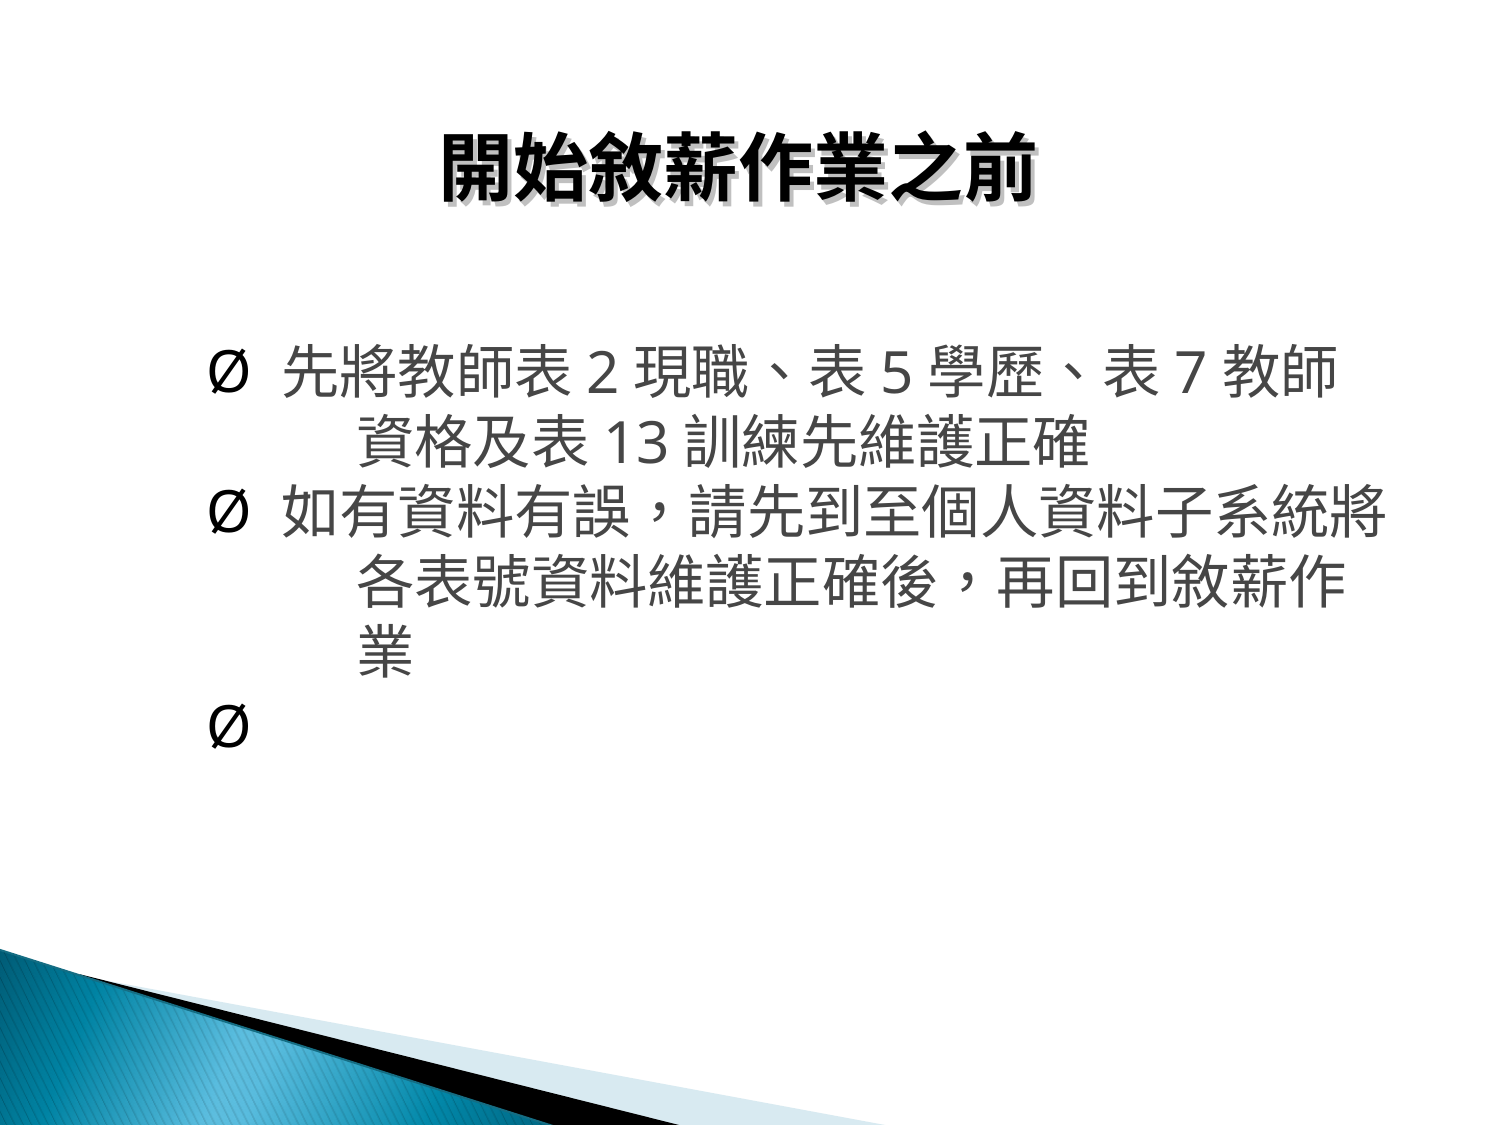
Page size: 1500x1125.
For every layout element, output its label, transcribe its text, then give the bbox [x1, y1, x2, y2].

text_box 先將教師表2現職、表5學歷、表7教師資格及表13訓練先維護正確 如有資料有誤，請先到至個人資料子系統將各表號資料維護正確後，再回到敘薪作業 [191, 327, 1408, 697]
title 開始敘薪作業之前 [63, 90, 1414, 242]
